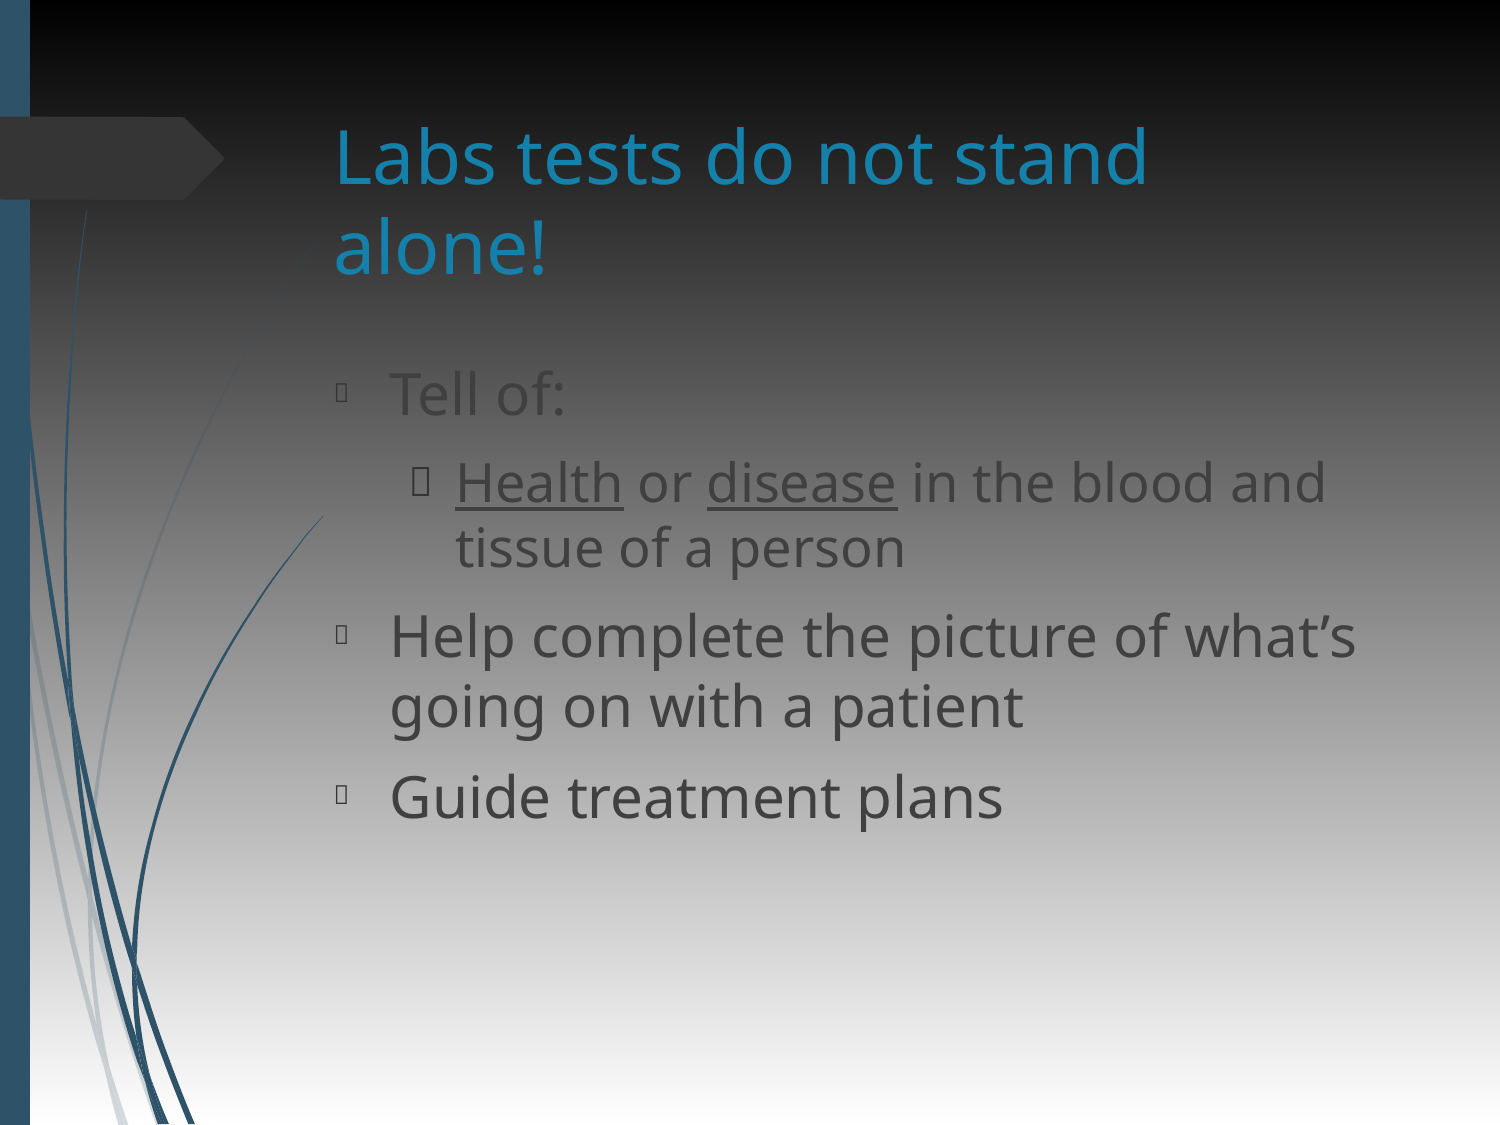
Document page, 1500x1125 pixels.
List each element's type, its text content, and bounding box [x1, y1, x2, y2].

list Tell of: Health or disease in the blood and tissue of a person Help complete the picture of what’s going on with a patient Guide treatment plans [318, 350, 1400, 970]
title Labs tests do not stand alone! [319, 102, 1400, 313]
